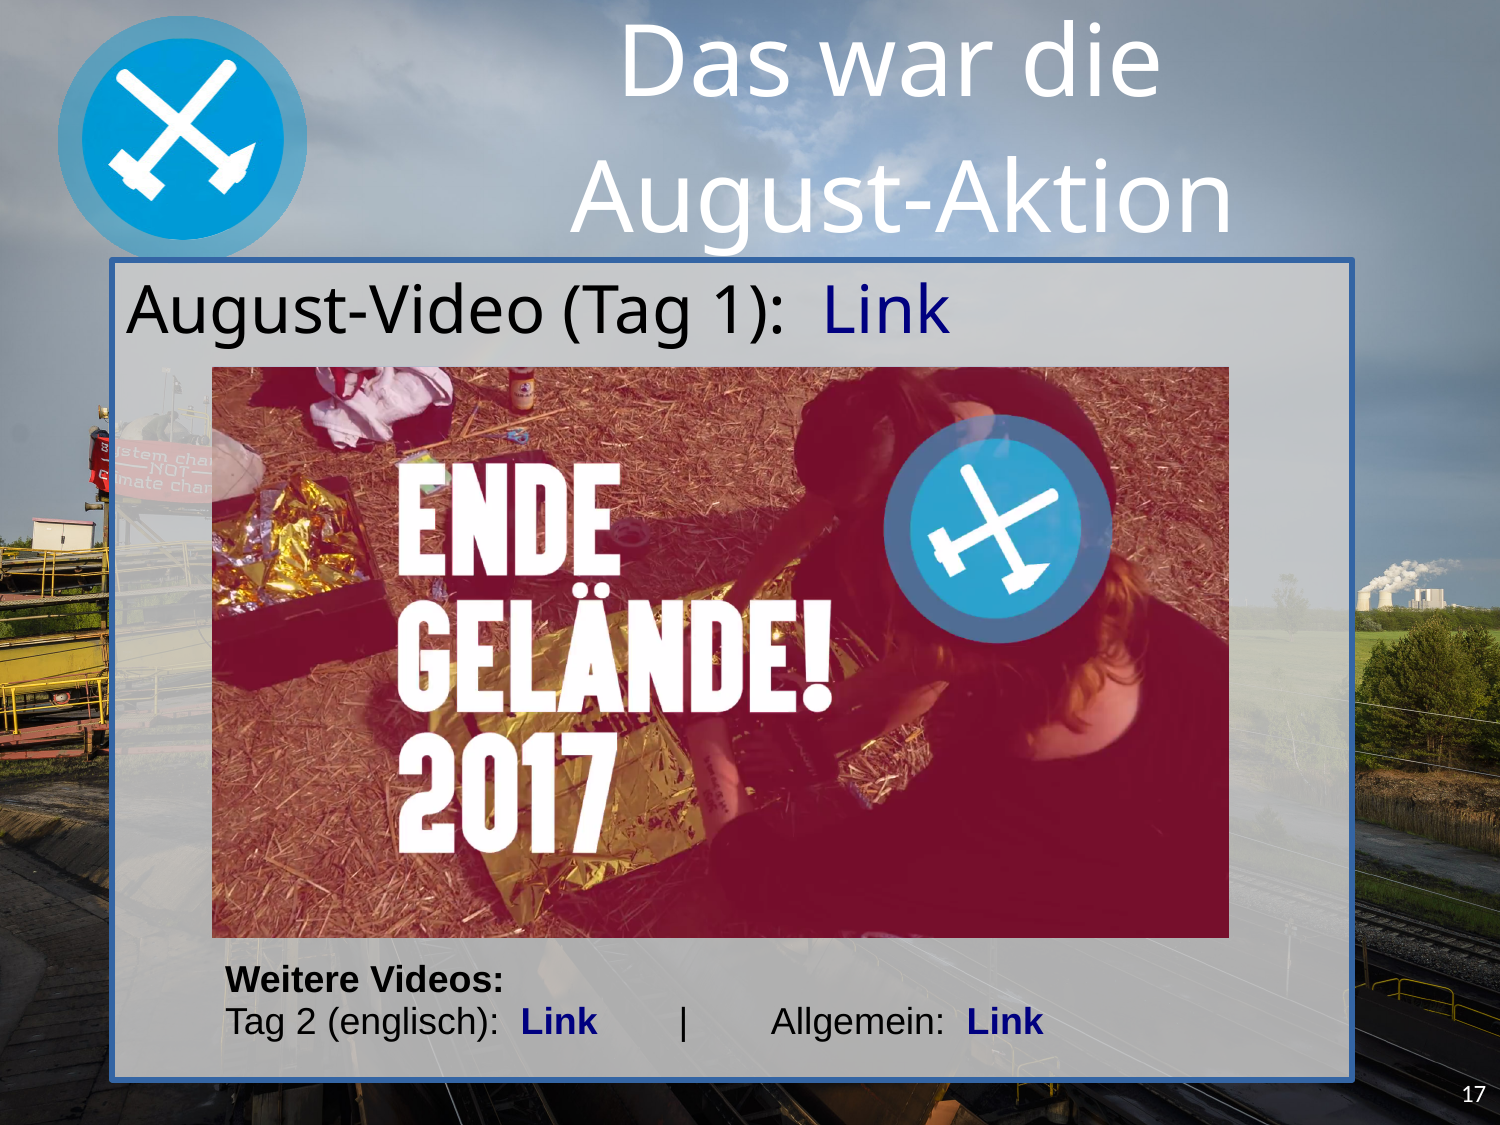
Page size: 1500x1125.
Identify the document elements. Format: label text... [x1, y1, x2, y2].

title Das war die August-Aktion [295, 0, 1500, 260]
picture [0, 0, 1500, 1125]
picture [212, 366, 1229, 938]
text_box Weitere Videos: Tag 2 (englisch): Link | Allgemein: Link [210, 950, 1223, 1050]
list August-Video (Tag 1): Link [112, 259, 1353, 1080]
